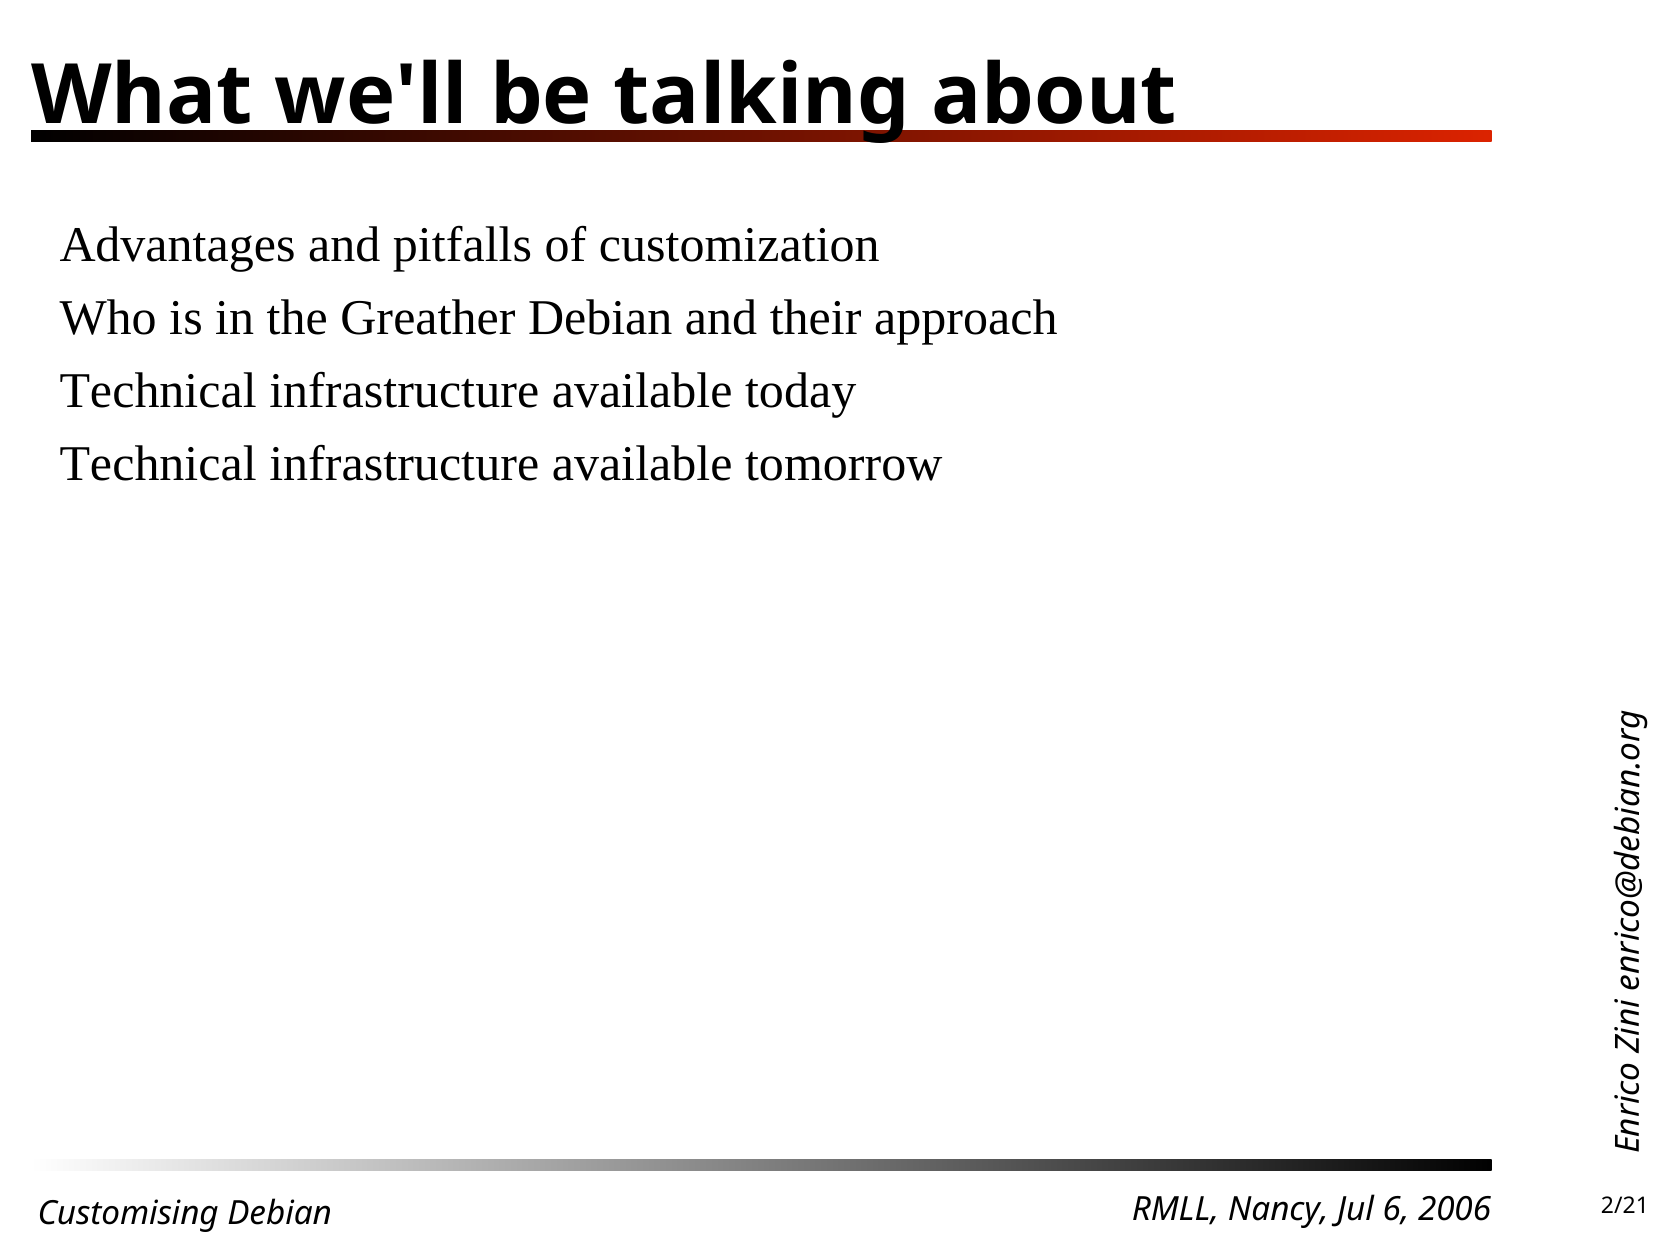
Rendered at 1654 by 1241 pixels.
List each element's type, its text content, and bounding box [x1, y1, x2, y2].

text_box Advantages and pitfalls of customization Who is in the Greather Debian and their approach Technical infrastructure available today Technical infrastructure available tomorrow [59, 216, 1495, 591]
text_box What we'll be talking about [31, 34, 1438, 170]
